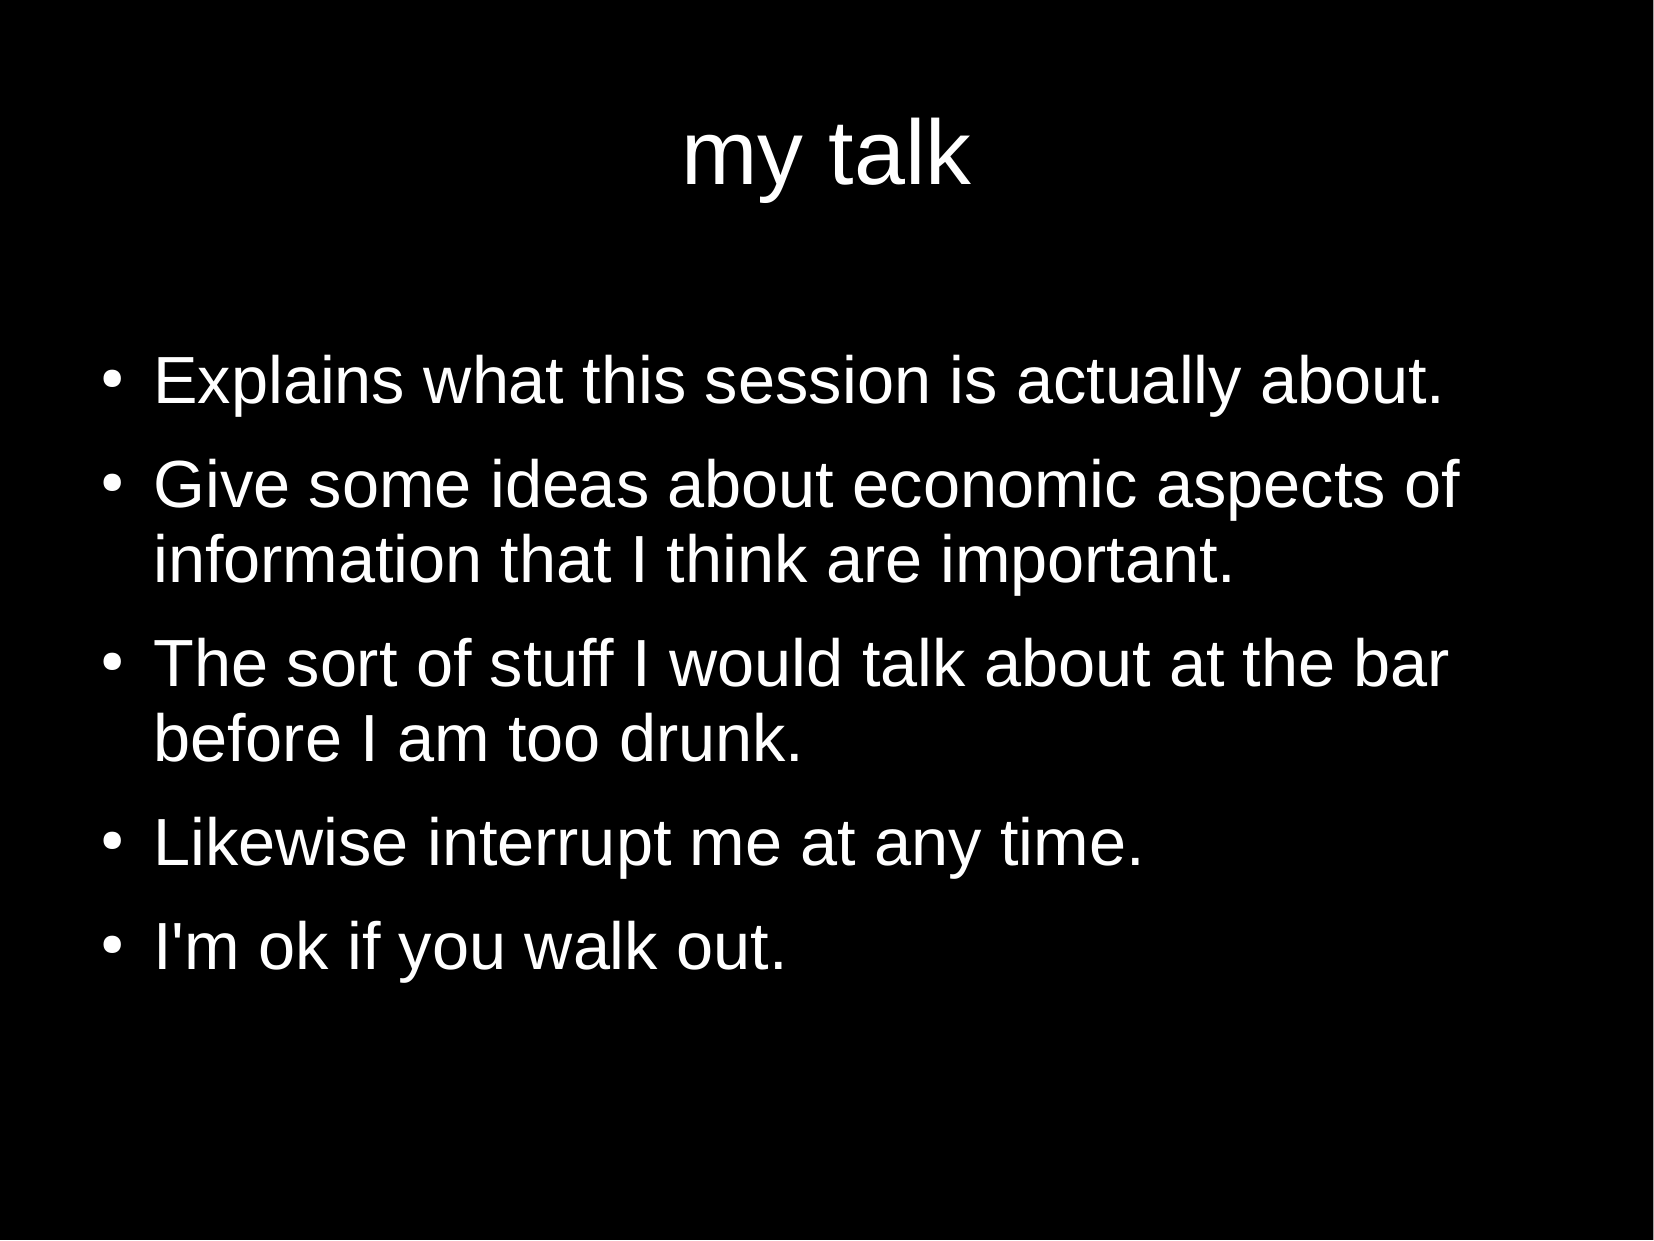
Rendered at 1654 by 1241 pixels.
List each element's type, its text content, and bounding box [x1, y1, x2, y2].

list Explains what this session is actually about. Give some ideas about economic aspects of information that I think are important. The sort of stuff I would talk about at the bar before I am too drunk. Likewise interrupt me at any time. I'm ok if you walk out. [82, 248, 1571, 1123]
title my talk [82, 49, 1571, 248]
